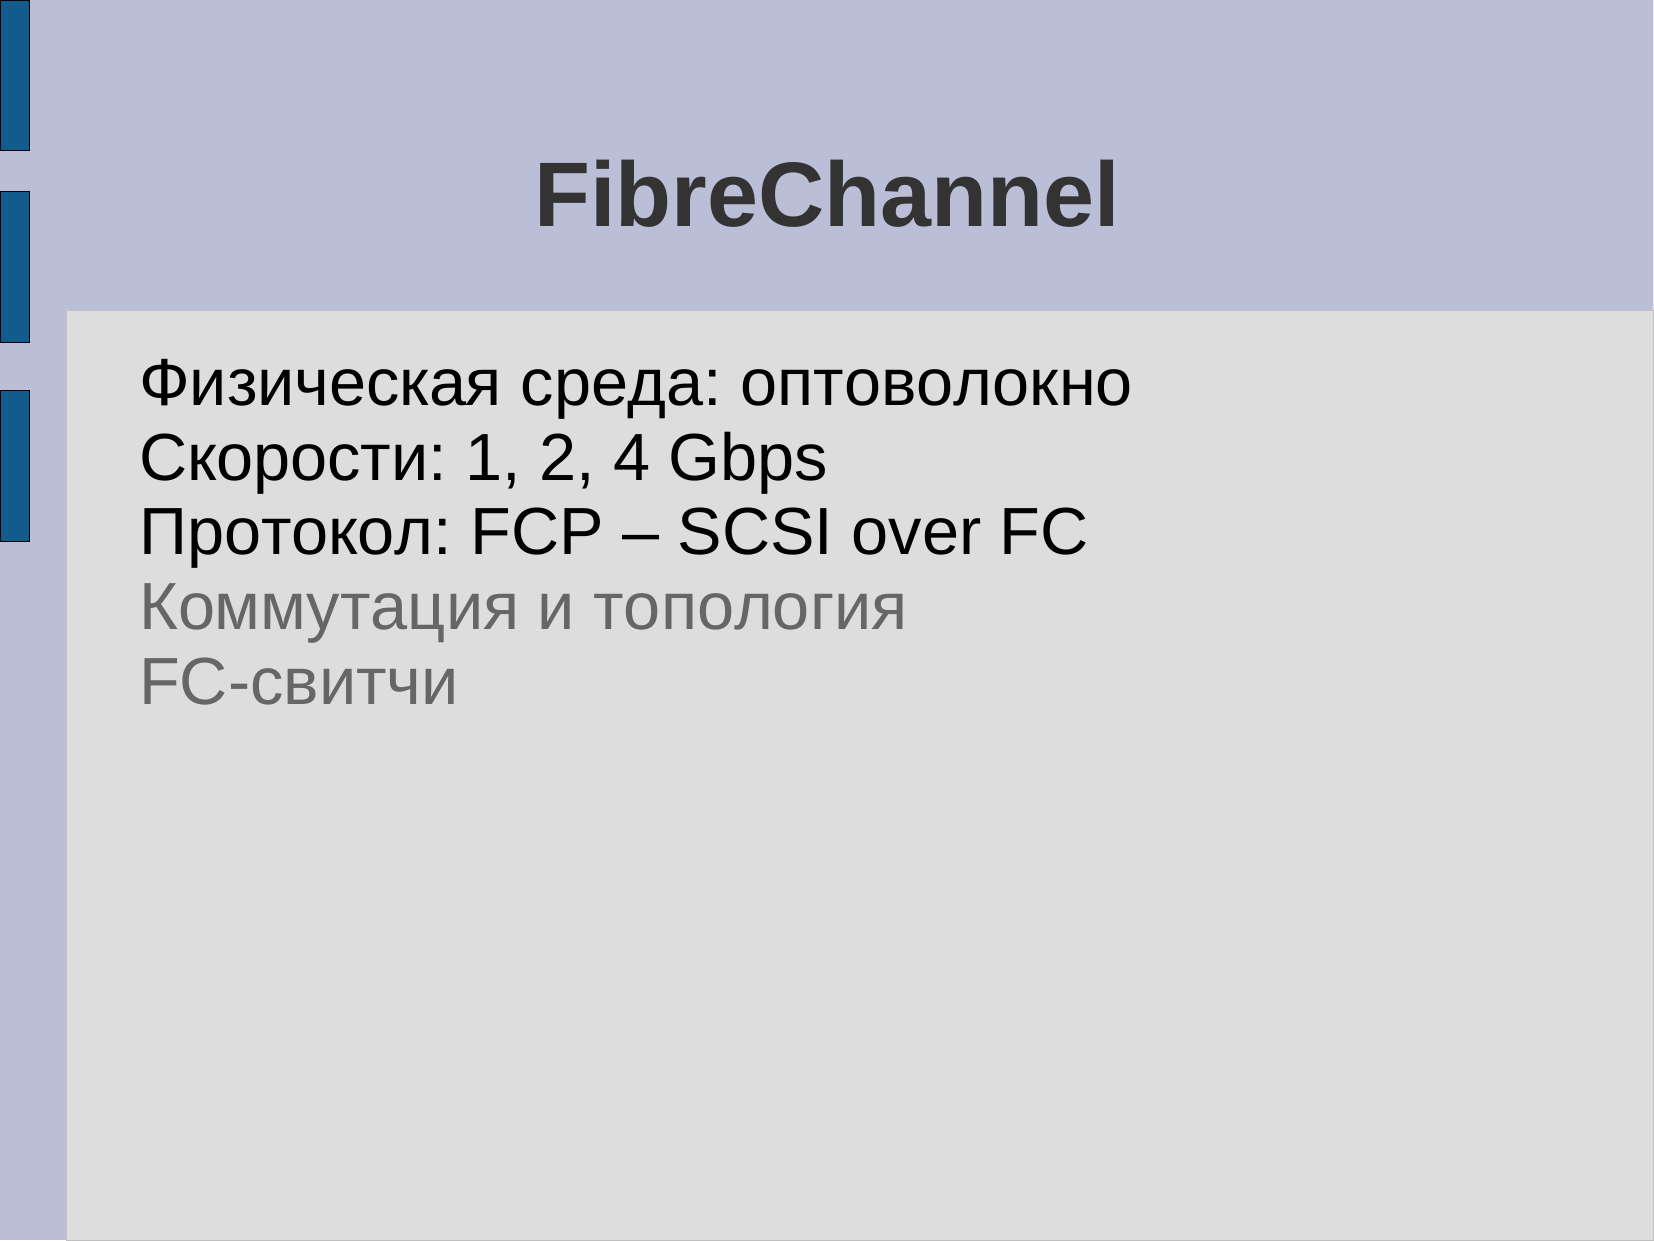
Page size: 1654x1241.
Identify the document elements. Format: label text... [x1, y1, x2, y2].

list Физическая среда: оптоволокно Скорости: 1, 2, 4 Gbps Протокол: FCP – SCSI over FC Коммутация и топология FC-свитчи [121, 344, 1534, 1112]
title FibreChannel [121, 98, 1534, 291]
